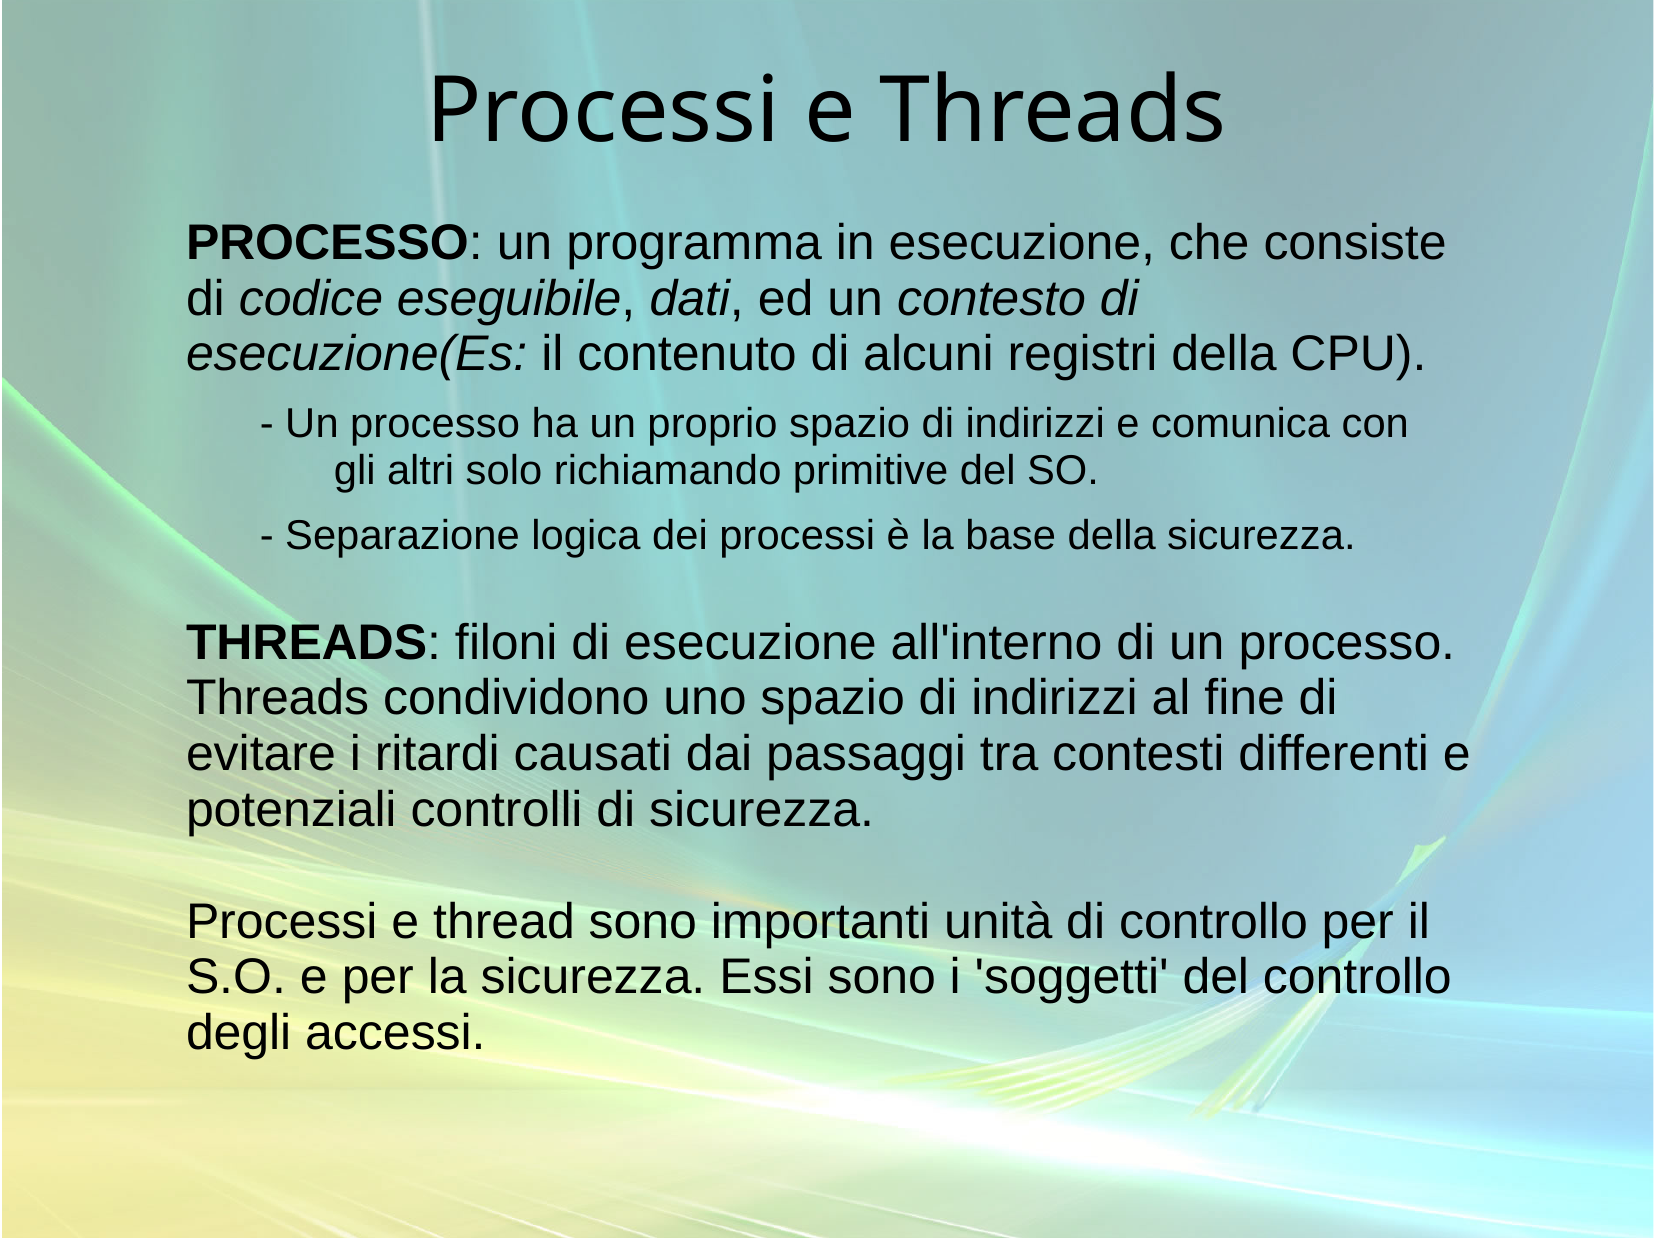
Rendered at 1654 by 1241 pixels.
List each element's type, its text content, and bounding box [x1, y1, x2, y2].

title Processi e Threads [82, 2, 1571, 210]
picture [2, 0, 1654, 1238]
text_box PROCESSO: un programma in esecuzione, che consiste di codice eseguibile, dati, ed un contesto di esecuzione(Es: il contenuto di alcuni registri della CPU). - Un processo ha un proprio spazio di indirizzi e comunica con gli altri solo richiamando primitive del SO. - Separazione logica dei processi è la base della sicurezza. THREADS: filoni di esecuzione all'interno di un processo. Threads condividono uno spazio di indirizzi al fine di evitare i ritardi causati dai passaggi tra contesti differenti e potenziali controlli di sicurezza. Processi e thread sono importanti unità di controllo per il S.O. e per la sicurezza. Essi sono i 'soggetti' del controllo degli accessi. [171, 206, 1501, 1123]
